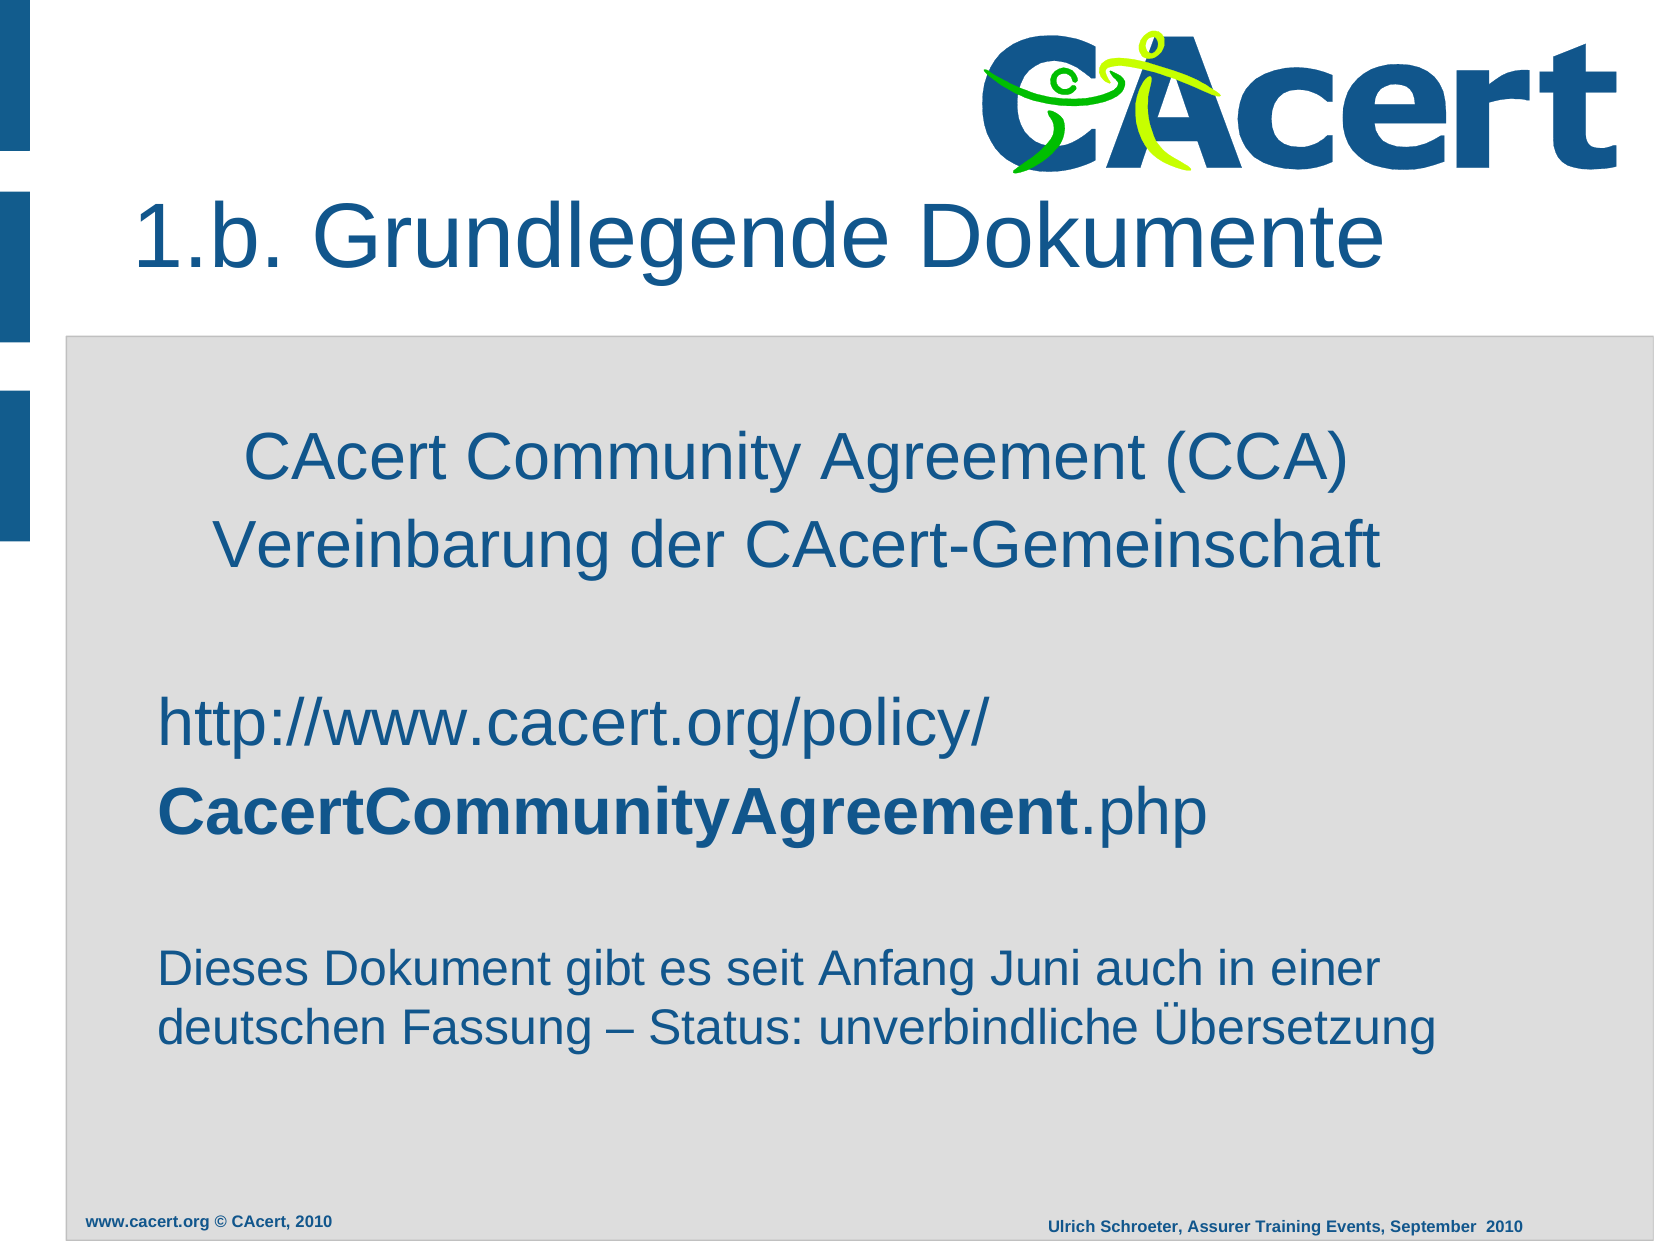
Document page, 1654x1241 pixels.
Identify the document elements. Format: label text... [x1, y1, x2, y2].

text_box CAcert Community Agreement (CCA) Vereinbarung der CAcert-Gemeinschaft http://www.cacert.org/policy/ CacertCommunityAgreement.php Dieses Dokument gibt es seit Anfang Juni auch in einer deutschen Fassung – Status: unverbindliche Übersetzung [142, 397, 1565, 1063]
text_box 1.b. Grundlegende Dokumente [118, 177, 1403, 295]
